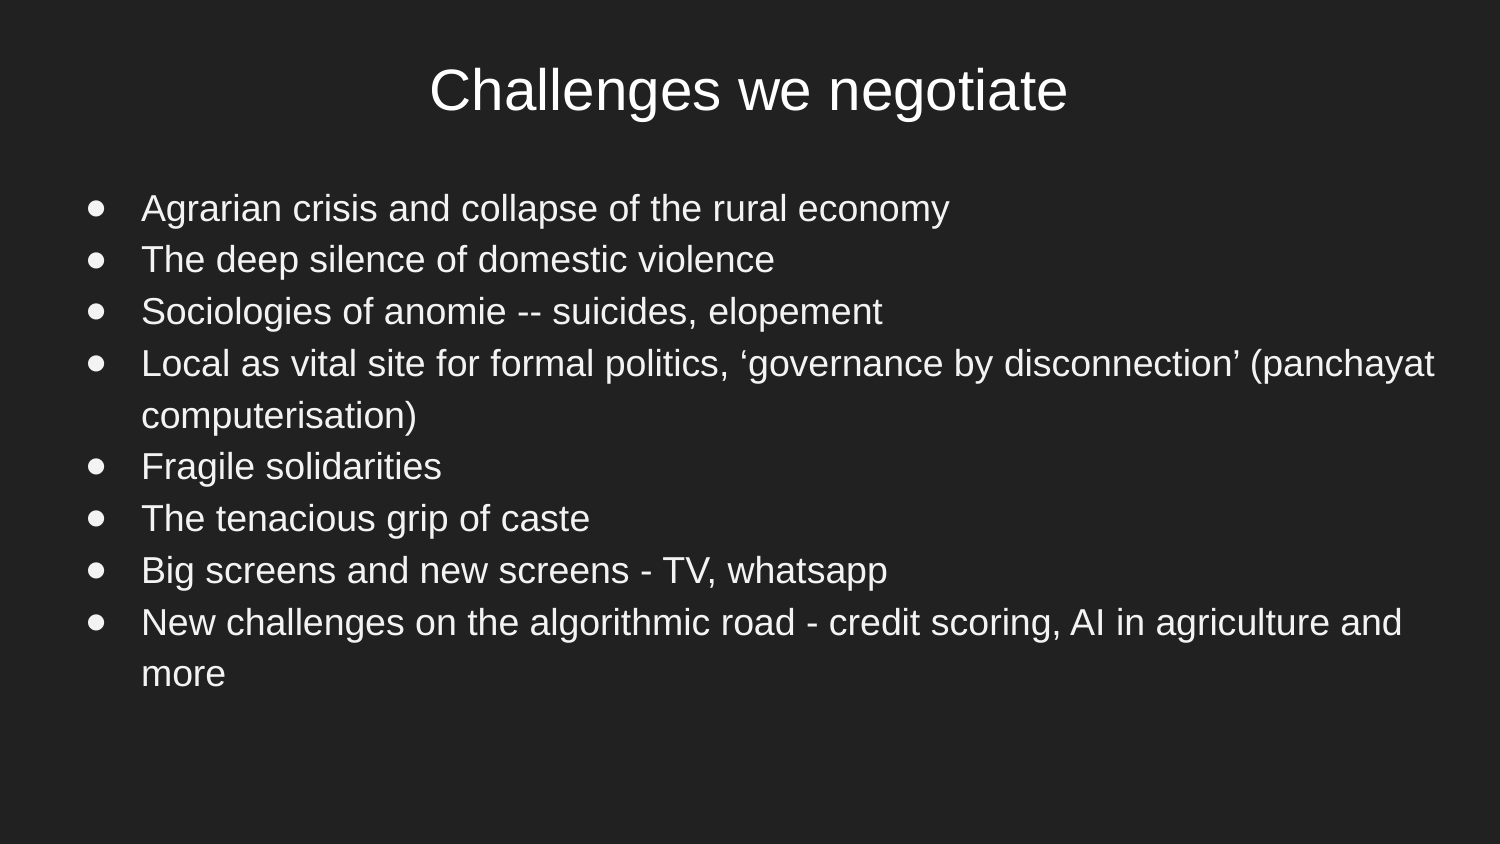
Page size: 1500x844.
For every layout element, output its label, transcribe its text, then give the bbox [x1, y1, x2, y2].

list Agrarian crisis and collapse of the rural economy The deep silence of domestic violence Sociologies of anomie -- suicides, elopement Local as vital site for formal politics, ‘governance by disconnection’ (panchayat computerisation) Fragile solidarities The tenacious grip of caste Big screens and new screens - TV, whatsapp New challenges on the algorithmic road - credit scoring, AI in agriculture and more [51, 161, 1500, 844]
title Challenges we negotiate [51, 37, 1449, 132]
